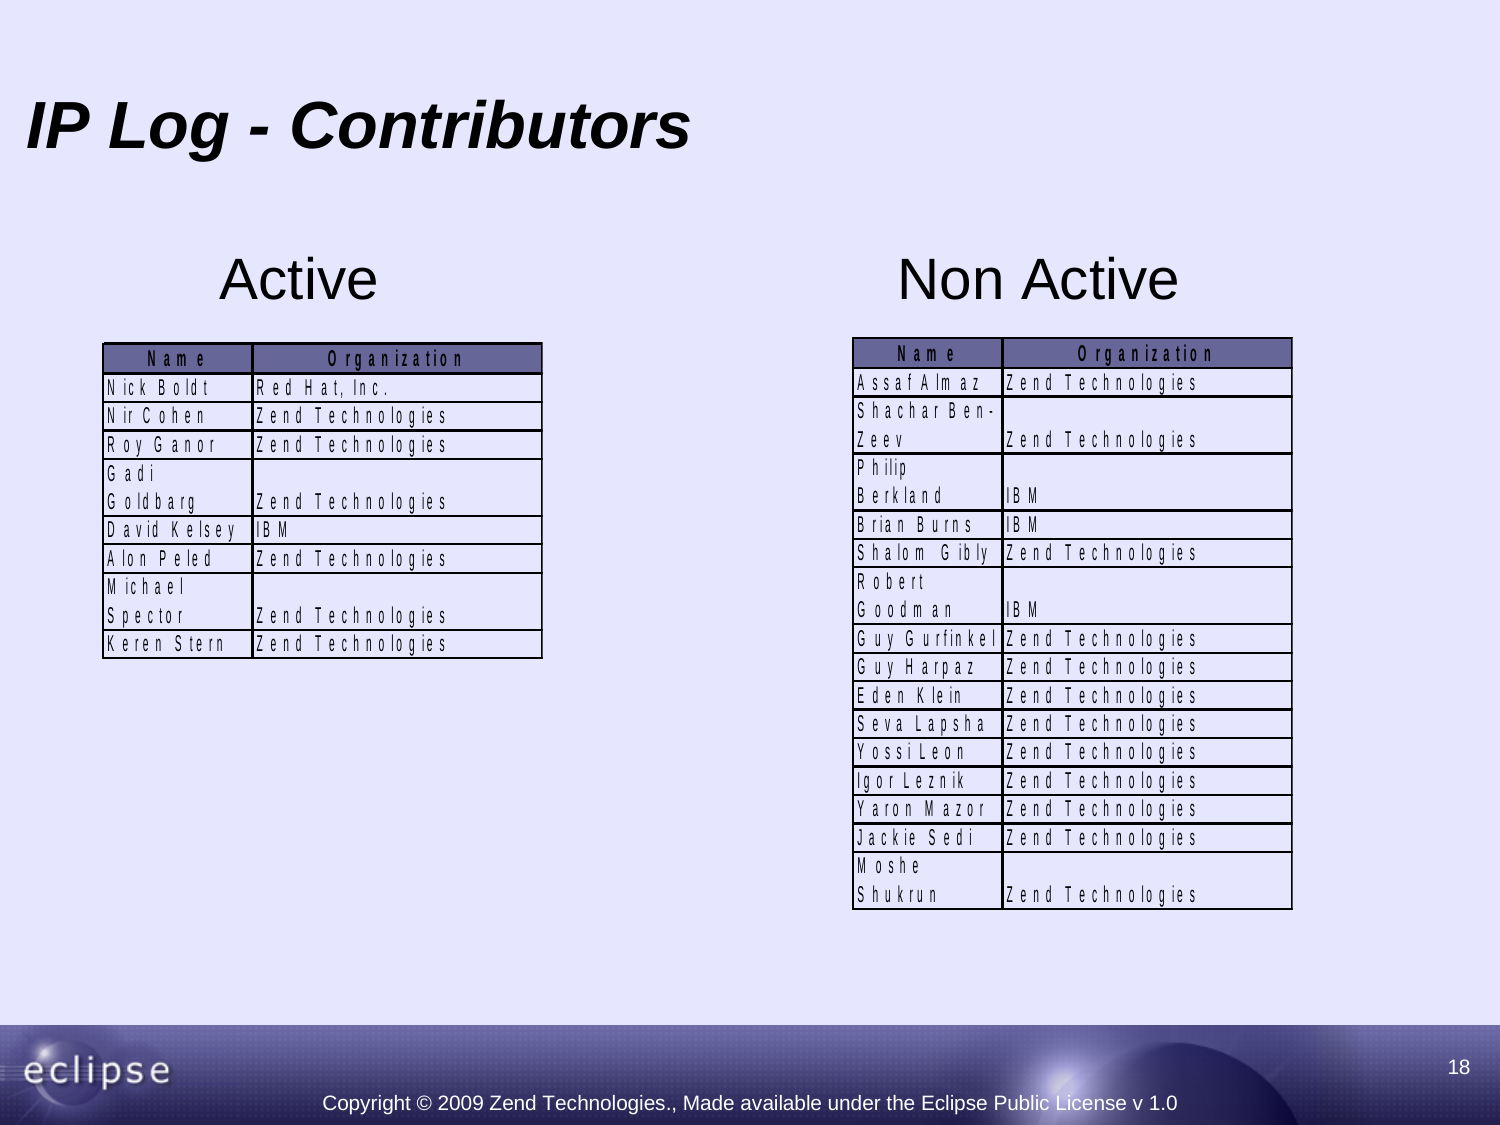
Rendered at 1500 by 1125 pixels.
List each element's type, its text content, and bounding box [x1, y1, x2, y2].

picture [0, 1025, 1500, 1125]
title IP Log - Contributors [26, 84, 1474, 172]
picture [102, 342, 543, 660]
list Active Non Active [55, 246, 1481, 1080]
picture [852, 337, 1293, 910]
